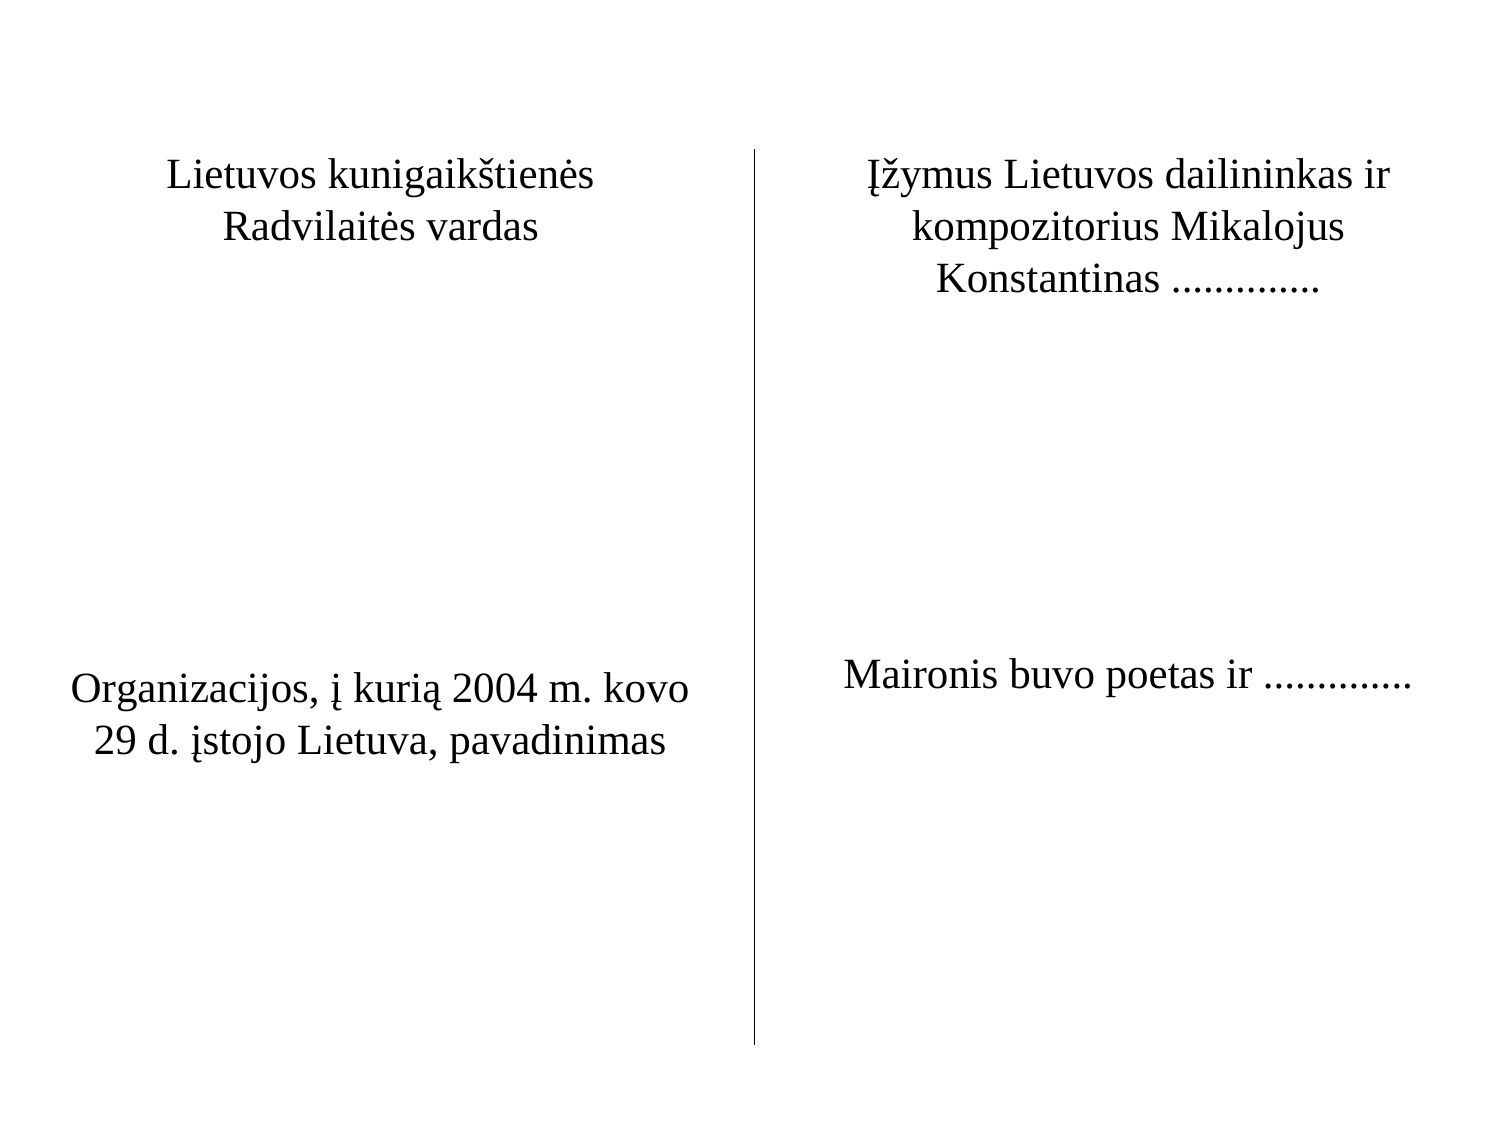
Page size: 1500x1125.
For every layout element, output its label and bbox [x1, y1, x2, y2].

picture [64, 149, 1448, 1048]
